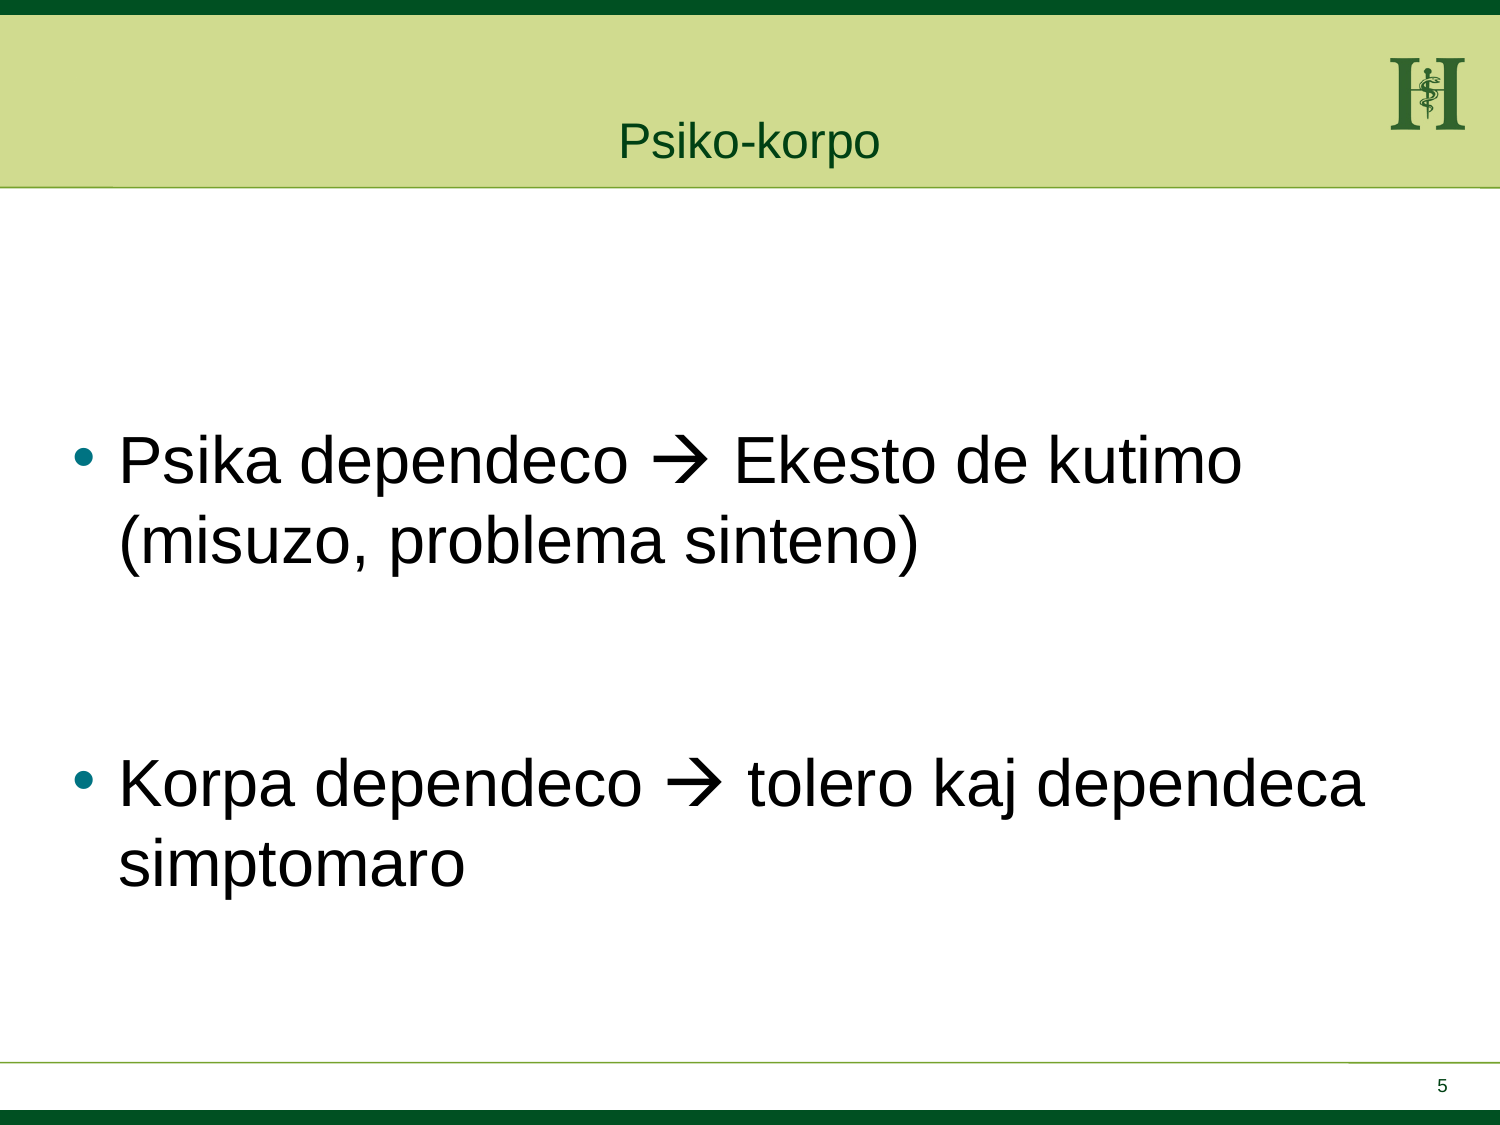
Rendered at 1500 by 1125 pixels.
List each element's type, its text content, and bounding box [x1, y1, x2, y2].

picture [0, 15, 1500, 186]
list Psika dependeco  Ekesto de kutimo (misuzo, problema sinteno) Korpa dependeco  tolero kaj dependeca simptomaro [52, 287, 1447, 988]
title Psiko-korpo [52, 22, 1448, 176]
